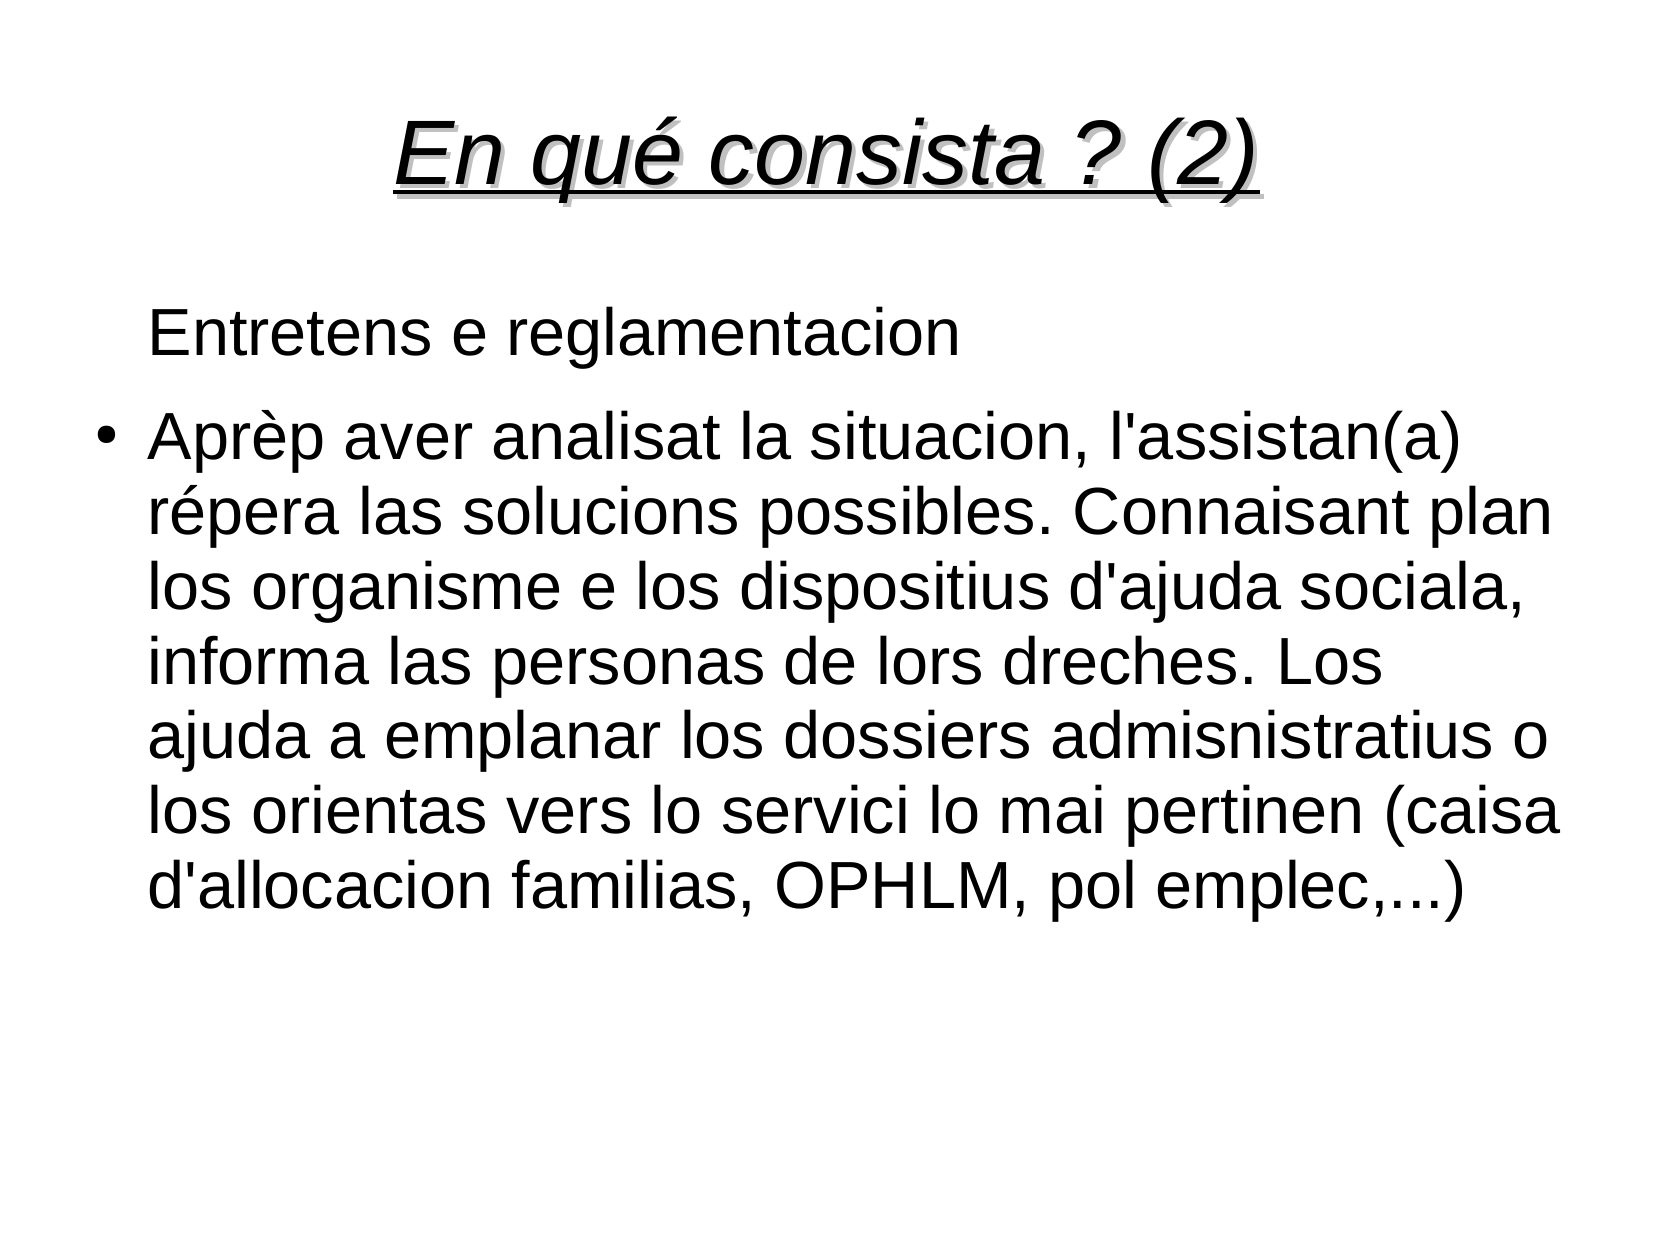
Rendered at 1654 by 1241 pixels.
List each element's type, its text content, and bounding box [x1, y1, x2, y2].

title En qué consista ? (2) [82, 49, 1571, 257]
list Entretens e reglamentacion Aprèp aver analisat la situacion, l'assistan(a) répera las solucions possibles. Connaisant plan los organisme e los dispositius d'ajuda sociala, informa las personas de lors dreches. Los ajuda a emplanar los dossiers admisnistratius o los orientas vers lo servici lo mai pertinen (caisa d'allocacion familias, OPHLM, pol emplec,...) [76, 295, 1565, 1114]
